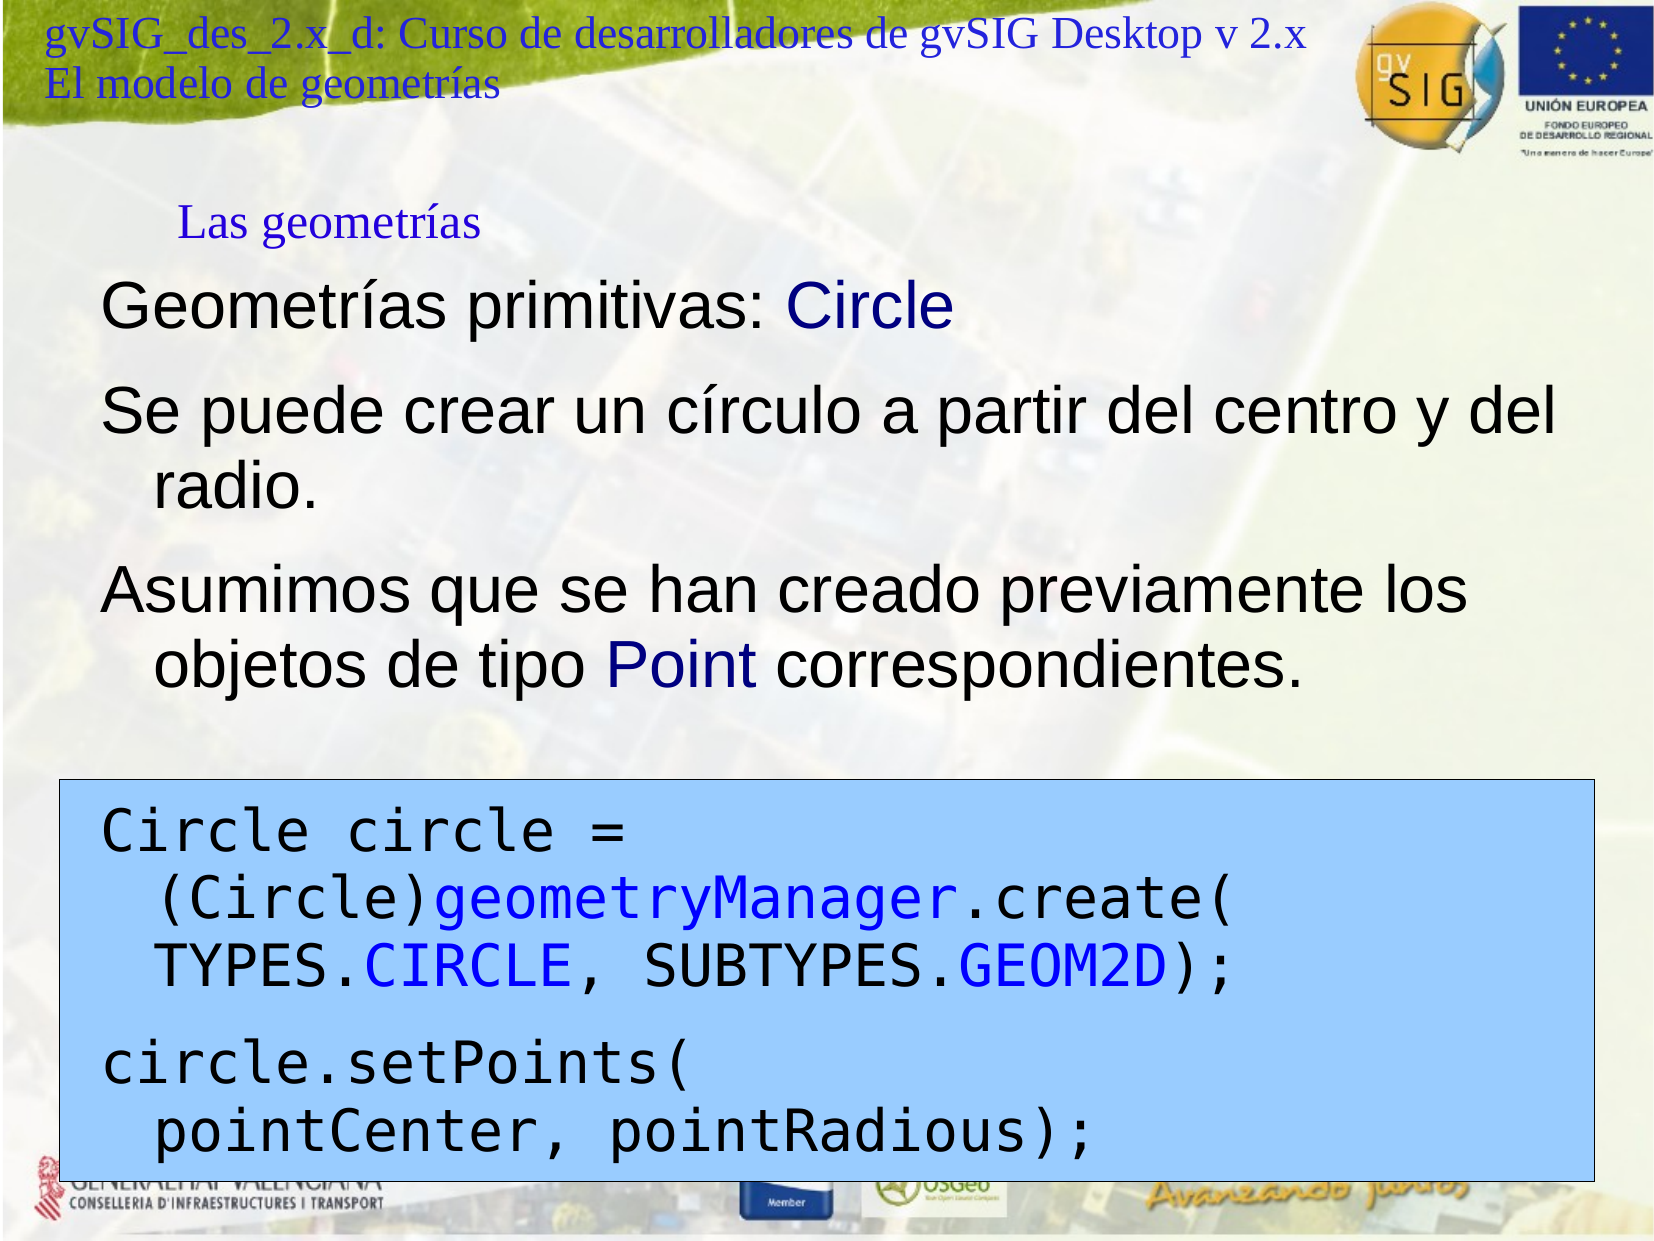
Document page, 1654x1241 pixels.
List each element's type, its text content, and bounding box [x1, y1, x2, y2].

list Circle circle = (Circle)geometryManager.create( TYPES.CIRCLE, SUBTYPES.GEOM2D); circle.setPoints( pointCenter, pointRadious); [82, 797, 1571, 1241]
picture [251, 78, 261, 95]
picture [2, 0, 1654, 1241]
list [82, 459, 1571, 779]
picture [274, 78, 283, 86]
picture [184, 78, 193, 86]
picture [329, 78, 338, 86]
picture [407, 78, 416, 86]
picture [386, 79, 394, 95]
picture [373, 79, 382, 95]
picture [307, 78, 316, 89]
title Las geometrías [177, 95, 1329, 347]
picture [349, 78, 360, 95]
picture [216, 78, 227, 95]
list Geometrías primitivas: Circle Se puede crear un círculo a partir del centro y del radio. Asumimos que se han creado previamente los objetos de tipo Point correspondientes. [82, 268, 1571, 459]
text_box [59, 779, 1595, 1182]
picture [467, 87, 475, 95]
